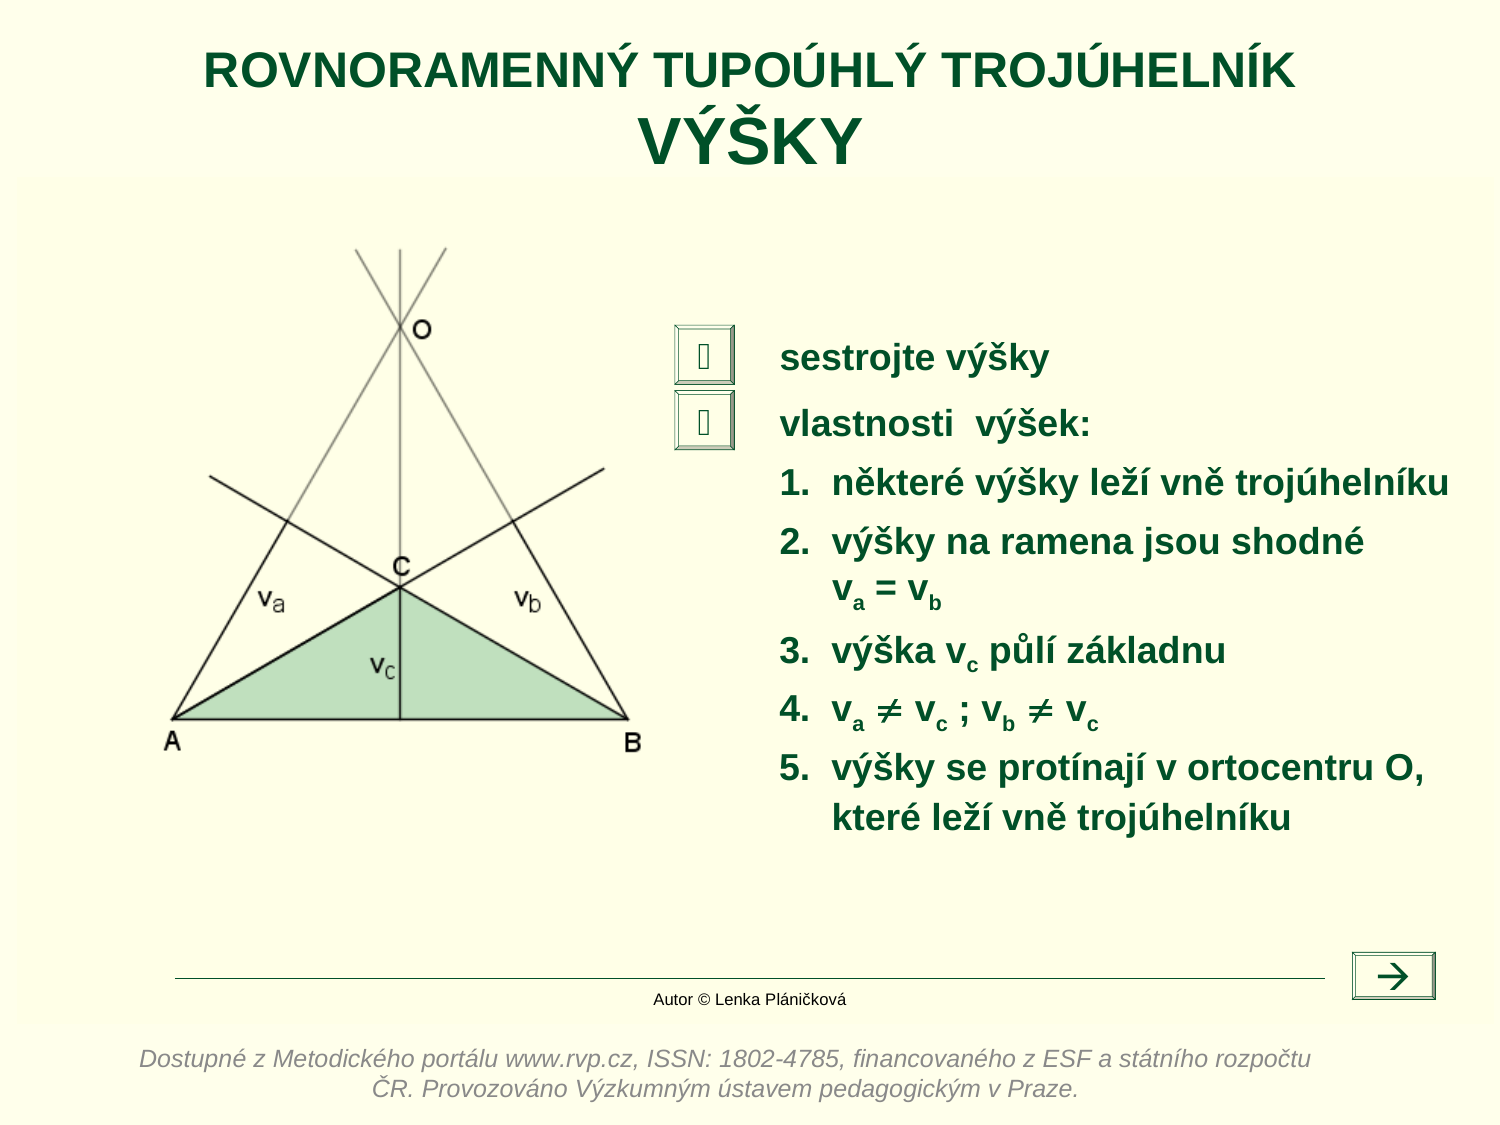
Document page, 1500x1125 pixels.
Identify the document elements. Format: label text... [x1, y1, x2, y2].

text_box 4. va  vc ; vb  vc [764, 676, 1446, 735]
text_box  [1356, 956, 1432, 996]
text_box vlastnosti výšek: [764, 390, 1187, 448]
text_box sestrojte výšky [764, 325, 1084, 386]
text_box va = vb [764, 555, 1401, 617]
text_box 3. výška vc půlí základnu [764, 617, 1434, 682]
text_box Autor © Lenka Pláničková [171, 981, 1329, 1017]
text_box které leží vně trojúhelníku [764, 785, 1482, 840]
text_box Dostupné z Metodického portálu www.rvp.cz, ISSN: 1802-4785, financovaného z ESF a státního rozpočtu ČR. Provozováno Výzkumným ústavem pedagogickým v Praze. [105, 1042, 1348, 1103]
text_box  [679, 329, 730, 380]
picture [17, 177, 1494, 1024]
text_box ROVNORAMENNÝ TUPOÚHLÝ TROJÚHELNÍK VÝŠKY [22, 31, 1479, 185]
text_box  [679, 395, 730, 445]
text_box 5. výšky se protínají v ortocentru O, [764, 735, 1457, 785]
text_box 2. výšky na ramena jsou shodné [764, 509, 1457, 573]
text_box 1. některé výšky leží vně trojúhelníku [764, 449, 1500, 511]
